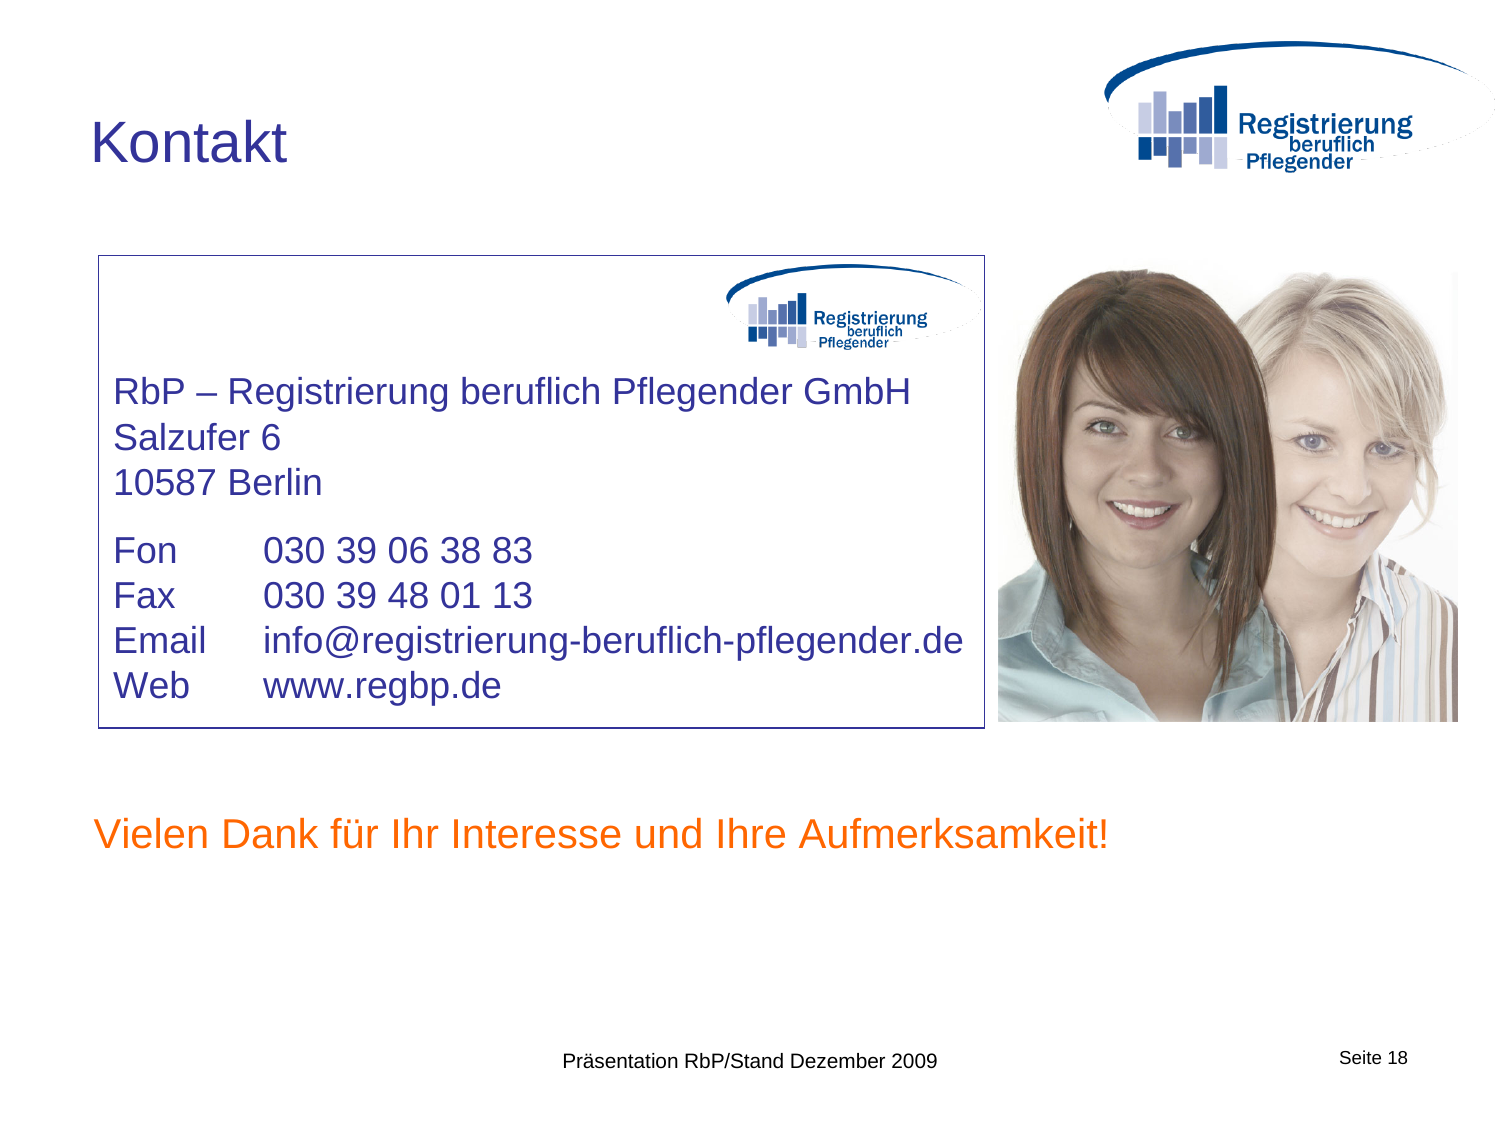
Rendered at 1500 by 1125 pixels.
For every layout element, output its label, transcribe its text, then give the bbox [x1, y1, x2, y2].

picture [726, 264, 981, 351]
picture [1104, 41, 1495, 173]
text_box Vielen Dank für Ihr Interesse und Ihre Aufmerksamkeit! [78, 798, 1126, 865]
title Kontakt [75, 45, 1105, 233]
picture [998, 255, 1458, 722]
text_box RbP – Registrierung beruflich Pflegender GmbH Salzufer 6 10587 Berlin Fon 030 39 06 38 83 Fax 030 39 48 01 13 Email info@registrierung-beruflich-pflegender.de Web www.regbp.de [98, 255, 985, 728]
